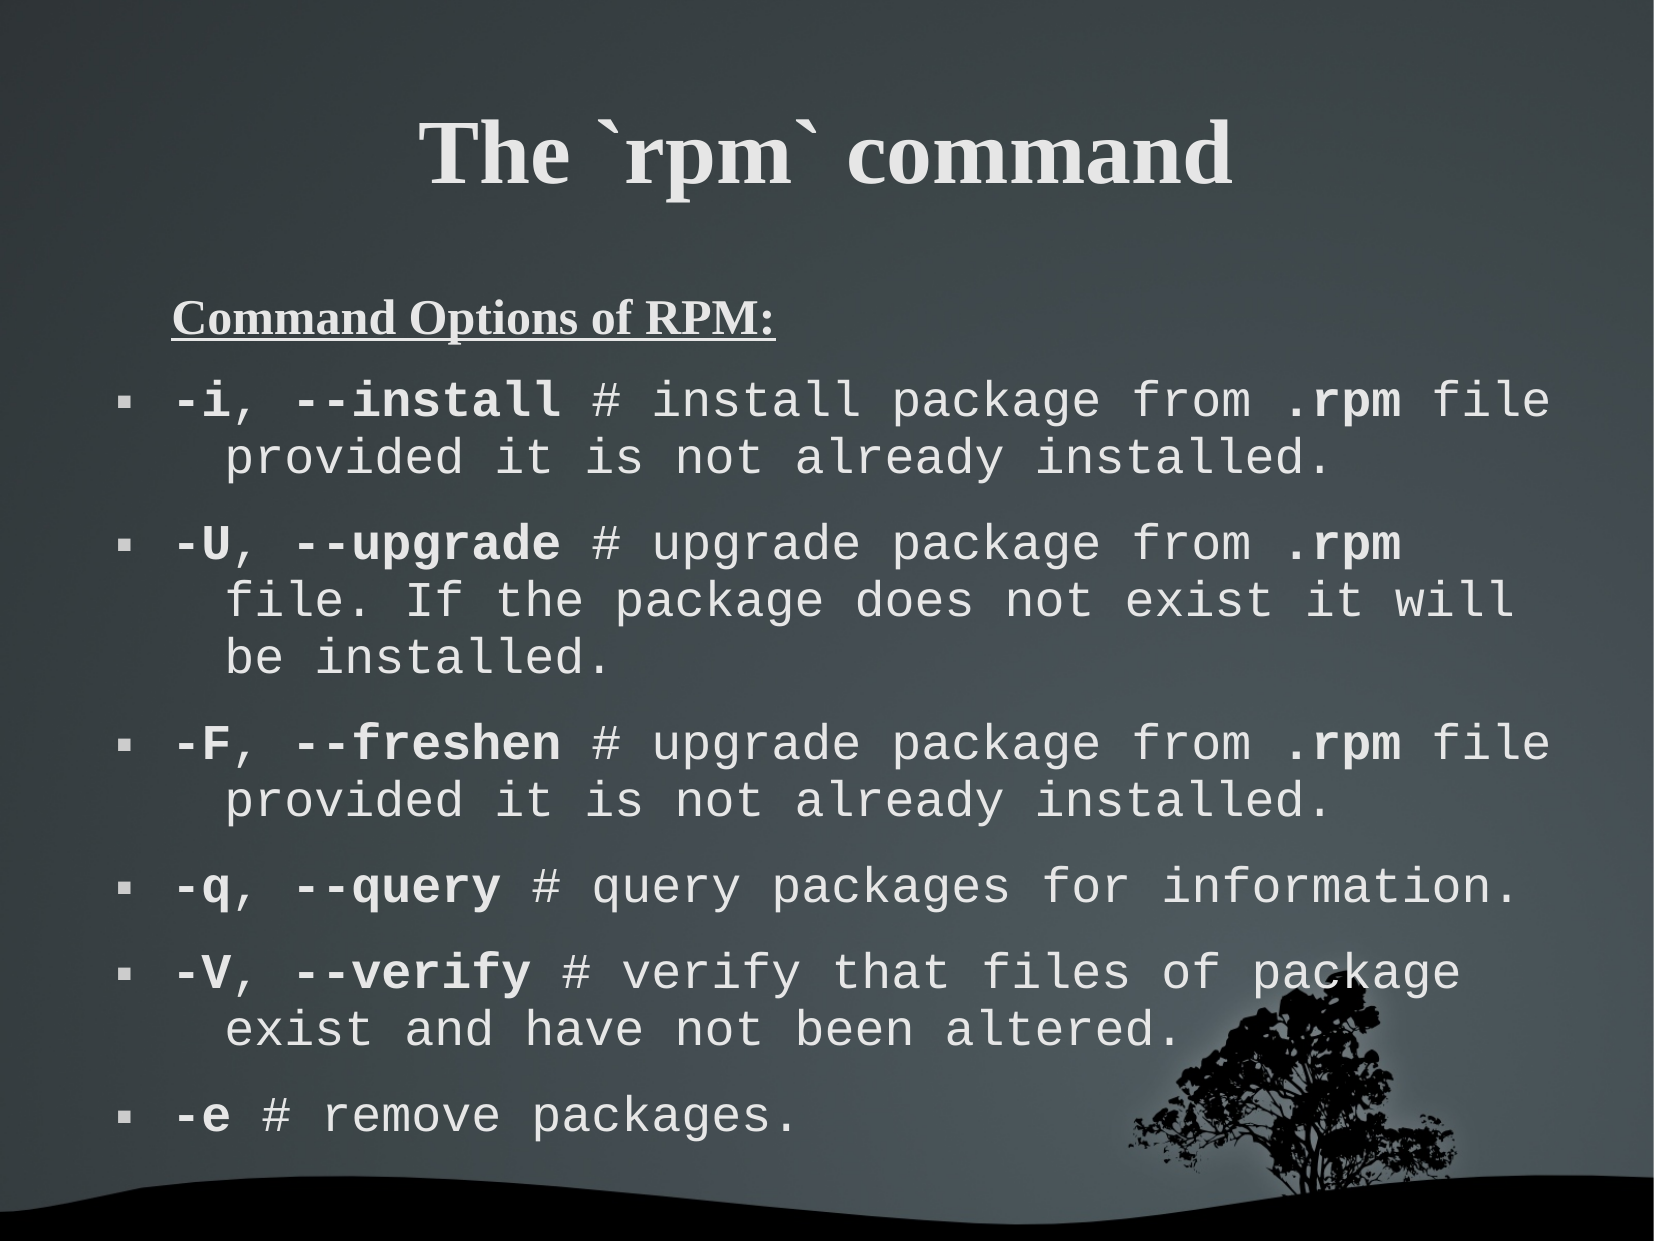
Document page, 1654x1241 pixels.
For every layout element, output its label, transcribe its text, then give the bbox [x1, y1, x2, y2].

list Command Options of RPM: -i, --install # install package from .rpm file provided it is not already installed. -U, --upgrade # upgrade package from .rpm file. If the package does not exist it will be installed. -F, --freshen # upgrade package from .rpm file provided it is not already installed. -q, --query # query packages for information. -V, --verify # verify that files of package exist and have not been altered. -e # remove packages. [82, 290, 1571, 1225]
title The `rpm` command [82, 49, 1571, 257]
picture [0, 0, 1654, 1241]
